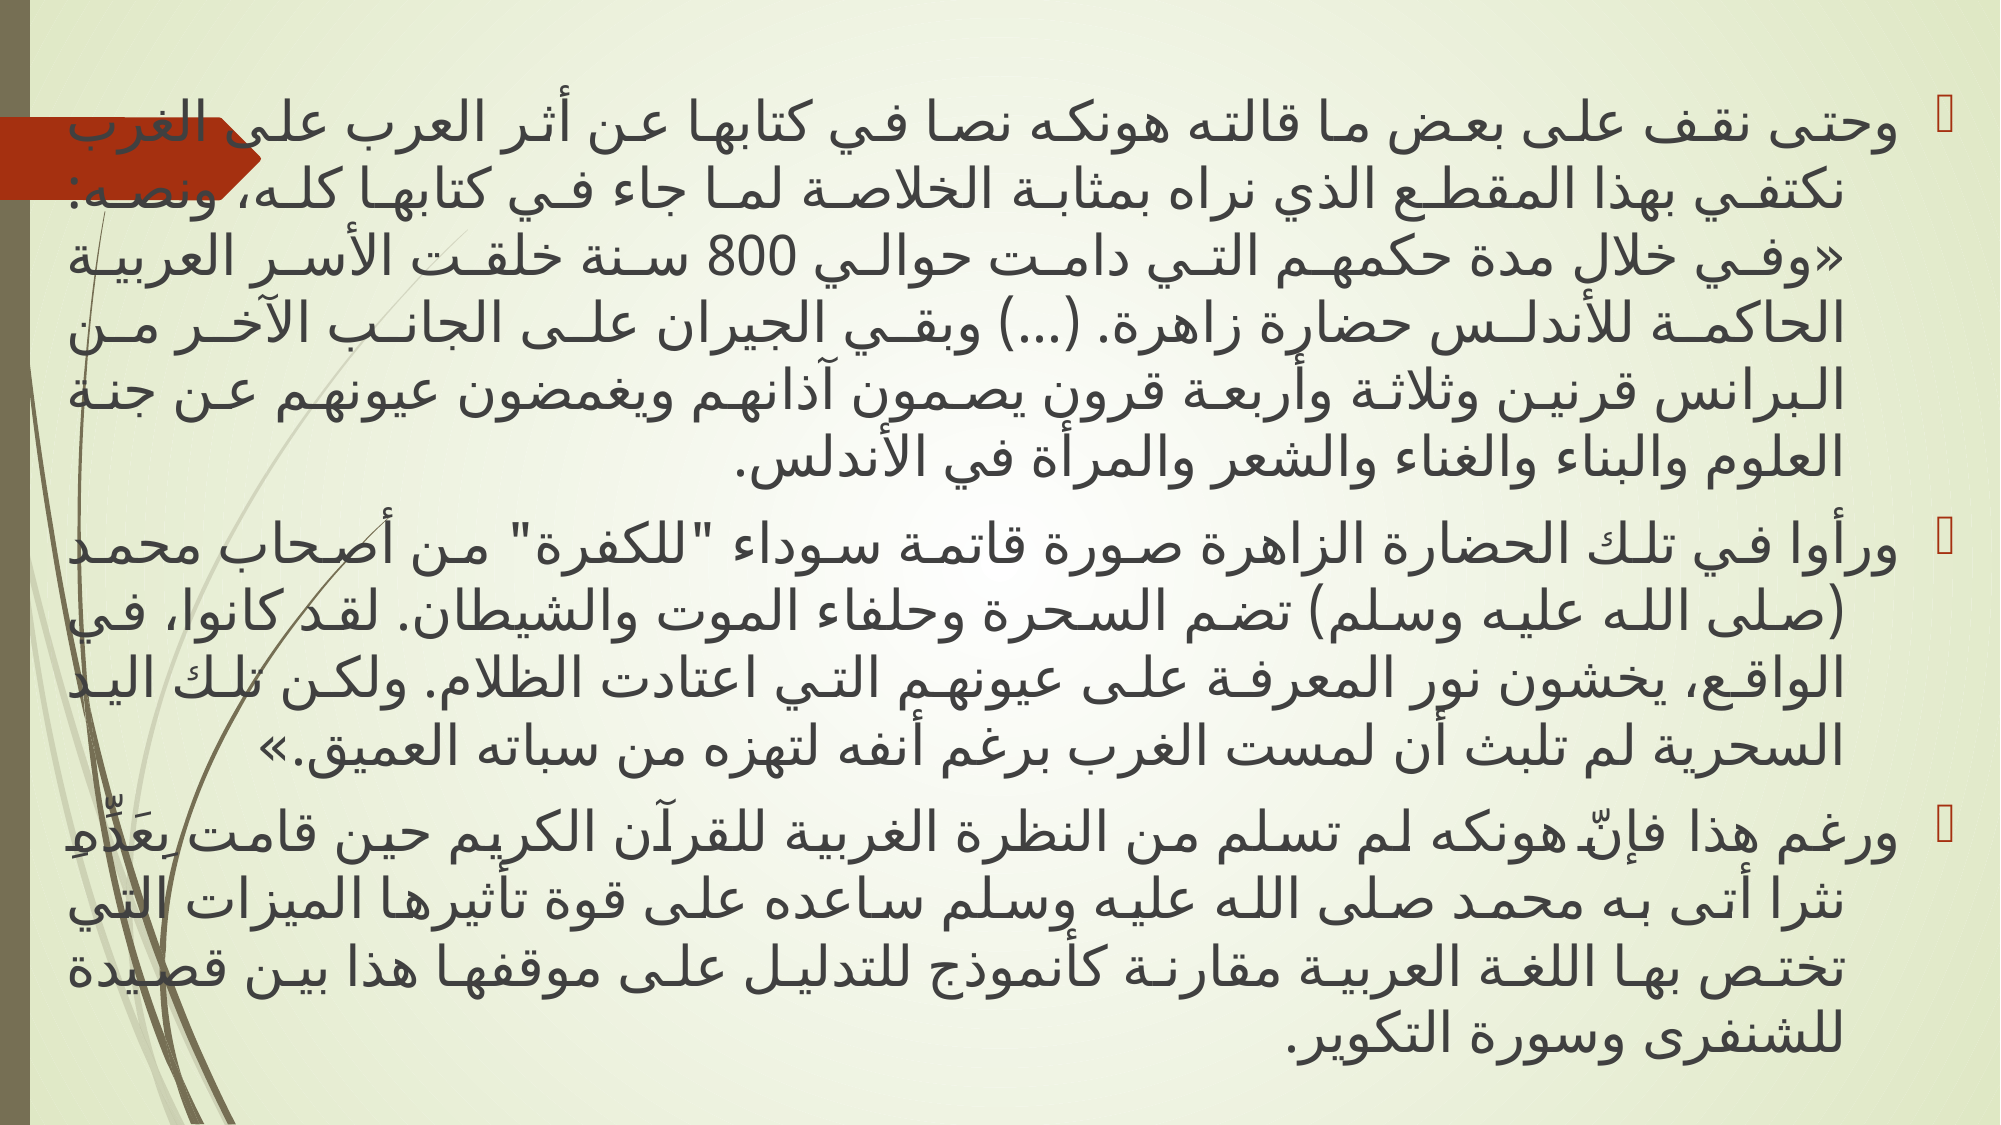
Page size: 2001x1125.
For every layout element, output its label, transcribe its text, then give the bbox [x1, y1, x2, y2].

list وحتى نقف على بعض ما قالته هونكه نصا في كتابها عن أثر العرب على الغرب نكتفي بهذا المقطع الذي نراه بمثابة الخلاصة لما جاء في كتابها كله، ونصه: «وفي خلال مدة حكمهم التي دامت حوالي 800 سنة خلقت الأسر العربية الحاكمة للأندلس حضارة زاهرة. (...) وبقي الجيران على الجانب الآخر من البرانس قرنين وثلاثة وأربعة قرون يصمون آذانهم ويغمضون عيونهم عن جنة العلوم والبناء والغناء والشعر والمرأة في الأندلس. ورأوا في تلك الحضارة الزاهرة صورة قاتمة سوداء "للكفرة" من أصحاب محمد (صلى الله عليه وسلم) تضم السحرة وحلفاء الموت والشيطان. لقد كانوا، في الواقع، يخشون نور المعرفة على عيونهم التي اعتادت الظلام. ولكن تلك اليد السحرية لم تلبث أن لمست الغرب برغم أنفه لتهزه من سباته العميق.» ورغم هذا فإنّ هونكه لم تسلم من النظرة الغربية للقرآن الكريم حين قامت بِعَدِّهِ نثرا أتى به محمد صلى الله عليه وسلم ساعده على قوة تأثيرها الميزات التي تختص بها اللغة العربية مقارنة كأنموذج للتدليل على موقفها هذا بين قصيدة للشنفرى وسورة التكوير. [51, 78, 1971, 1091]
